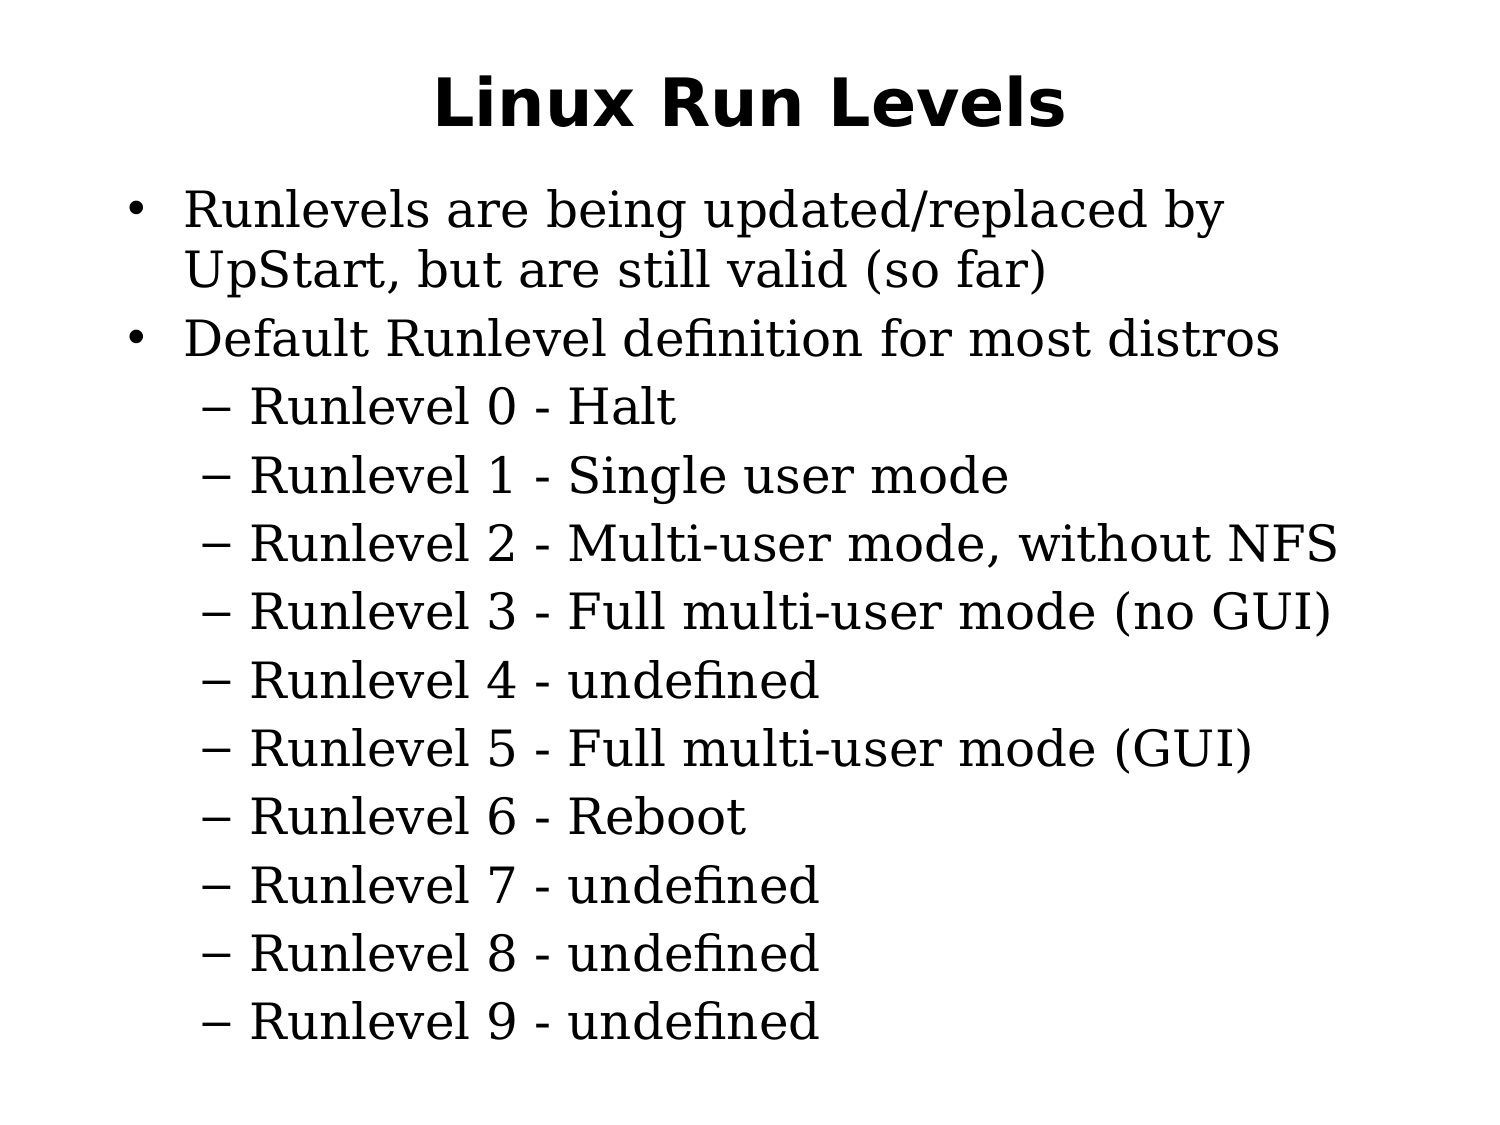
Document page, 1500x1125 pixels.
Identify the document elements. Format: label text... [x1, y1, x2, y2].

list Runlevels are being updated/replaced by UpStart, but are still valid (so far) Default Runlevel definition for most distros Runlevel 0 - Halt Runlevel 1 - Single user mode Runlevel 2 - Multi-user mode, without NFS Runlevel 3 - Full multi-user mode (no GUI) Runlevel 4 - undefined Runlevel 5 - Full multi-user mode (GUI) Runlevel 6 - Reboot Runlevel 7 - undefined Runlevel 8 - undefined Runlevel 9 - undefined [112, 169, 1388, 1058]
title Linux Run Levels [112, 52, 1388, 148]
